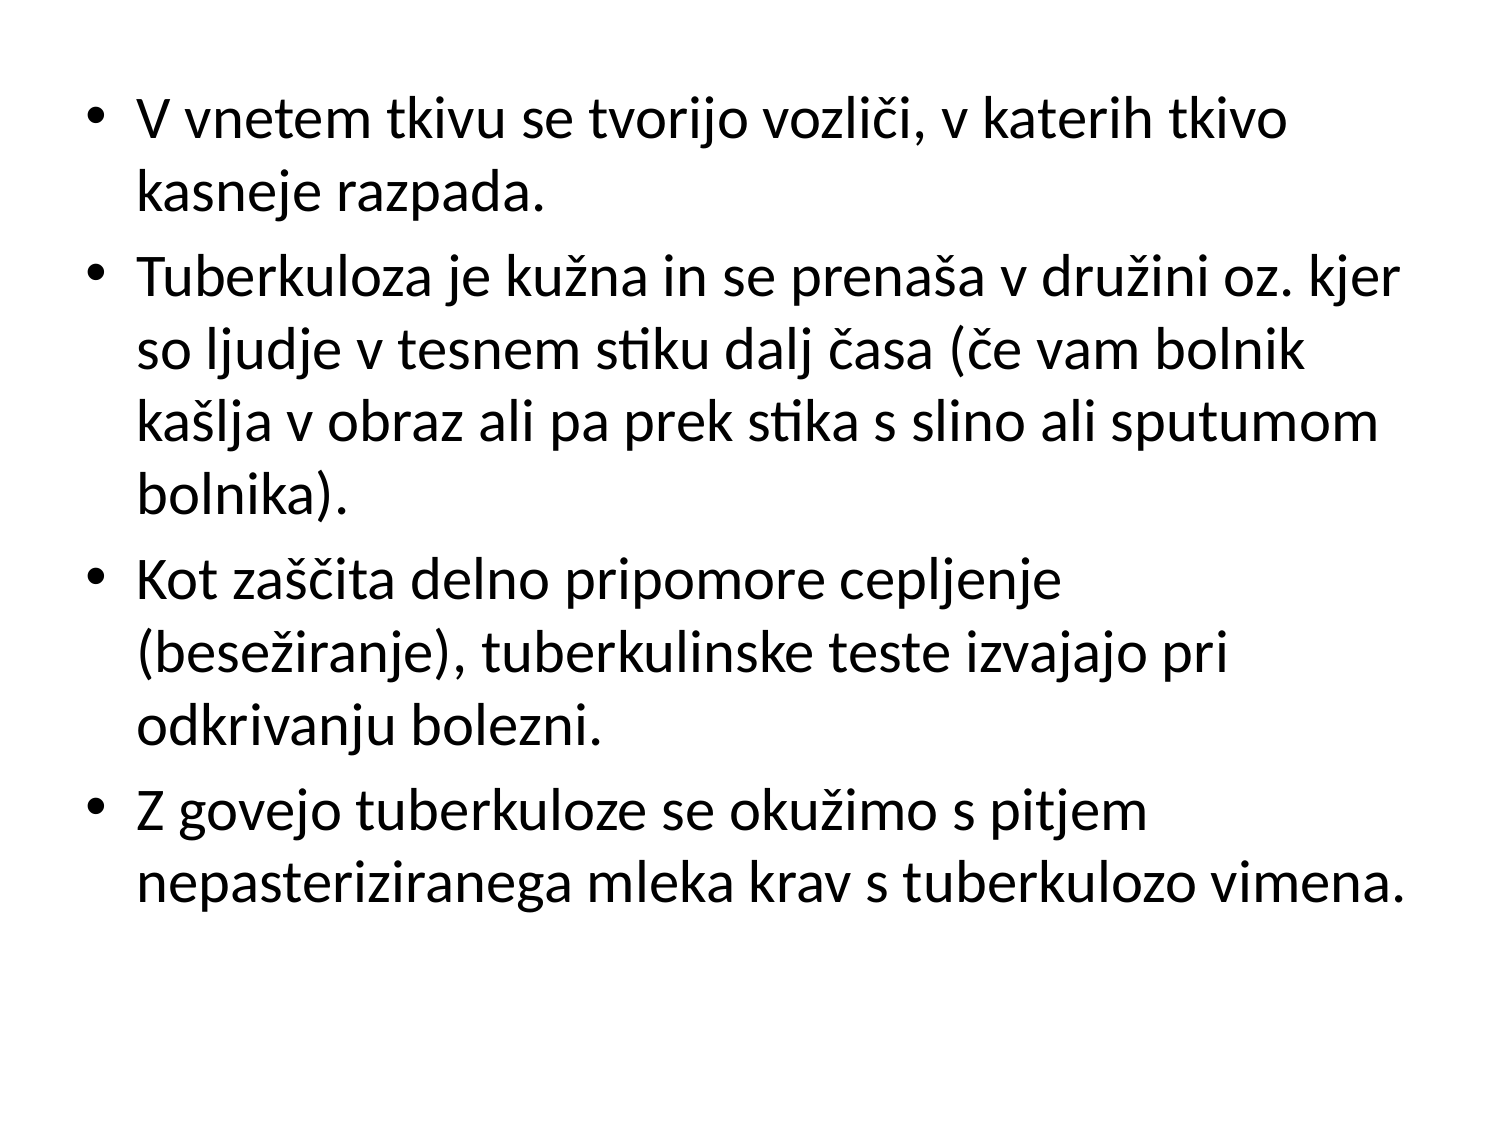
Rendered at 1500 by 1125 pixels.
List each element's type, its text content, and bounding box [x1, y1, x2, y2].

list V vnetem tkivu se tvorijo vozliči, v katerih tkivo kasneje razpada. Tuberkuloza je kužna in se prenaša v družini oz. kjer so ljudje v tesnem stiku dalj časa (če vam bolnik kašlja v obraz ali pa prek stika s slino ali sputumom bolnika). Kot zaščita delno pripomore cepljenje (besežiranje), tuberkulinske teste izvajajo pri odkrivanju bolezni. Z govejo tuberkuloze se okužimo s pitjem nepasteriziranega mleka krav s tuberkulozo vimena. [70, 70, 1425, 1005]
